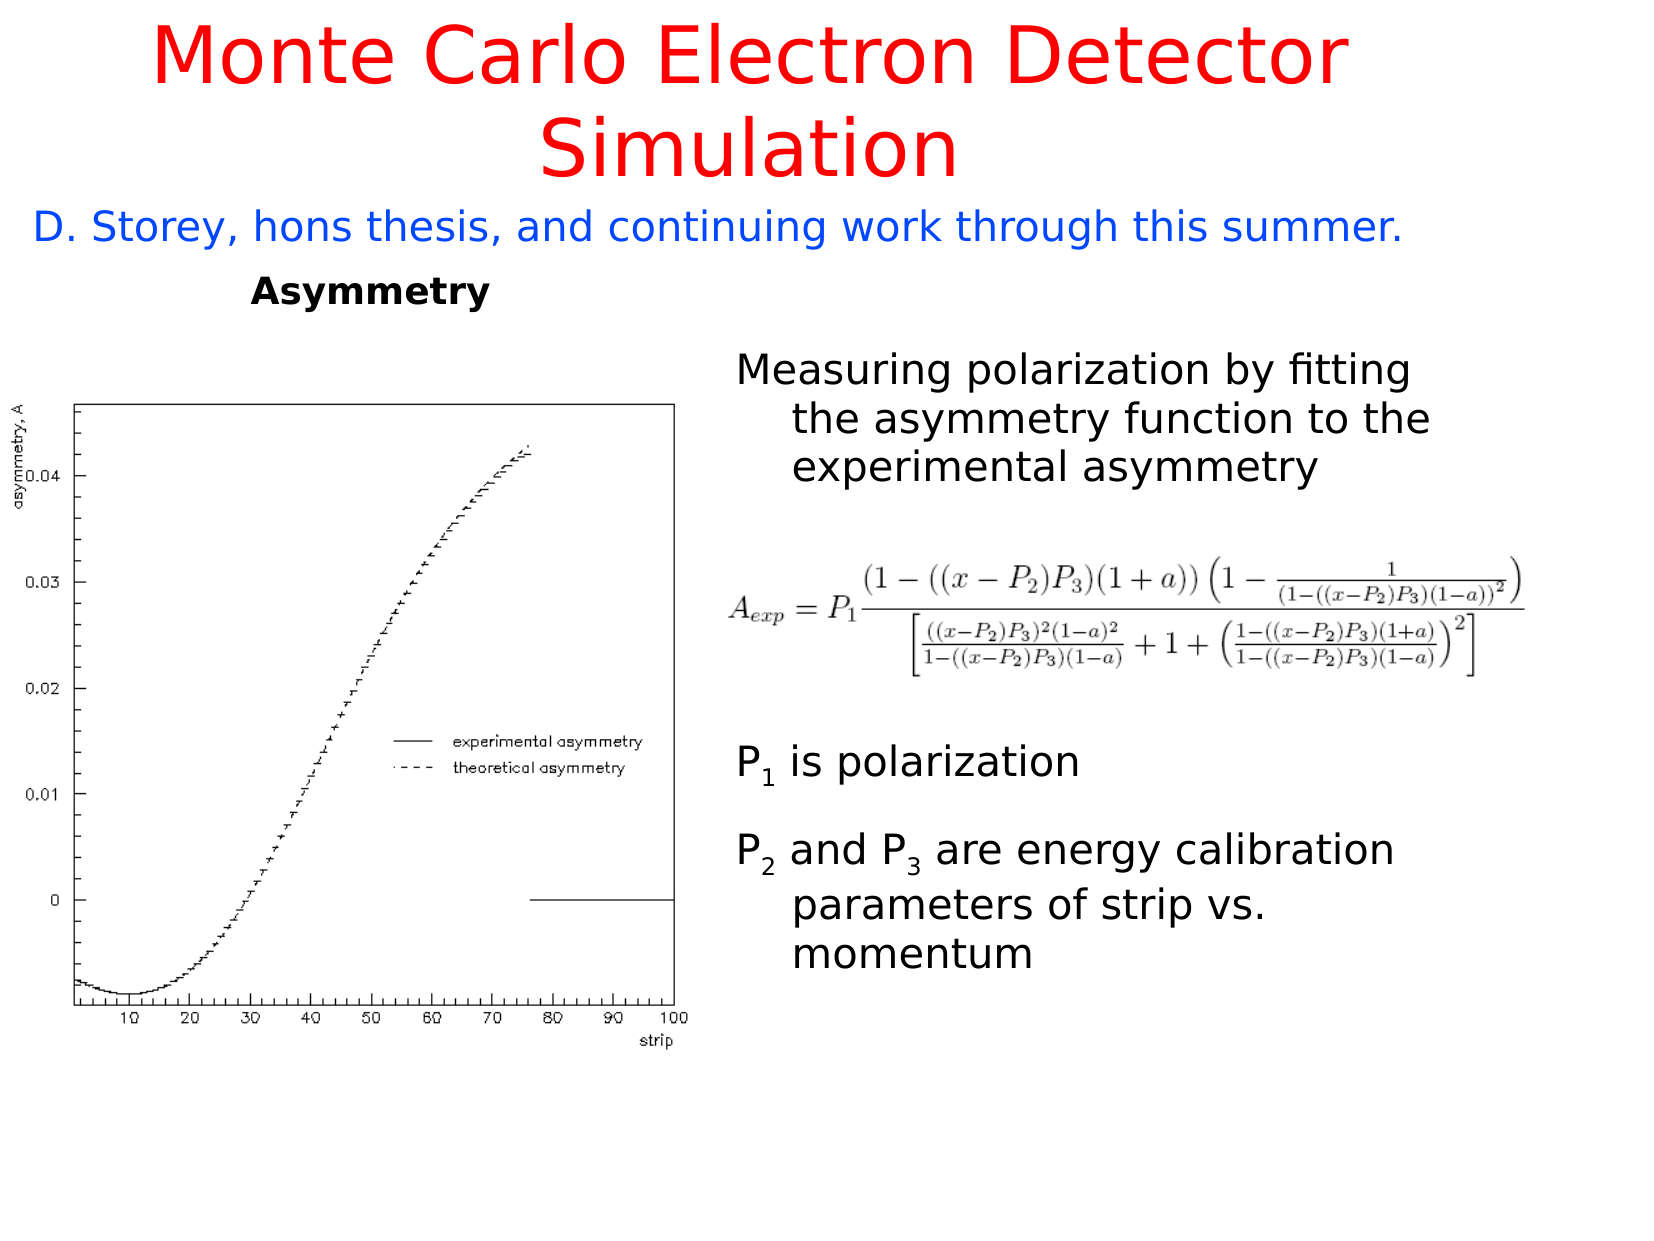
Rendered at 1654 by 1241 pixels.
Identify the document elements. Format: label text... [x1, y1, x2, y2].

title Monte Carlo Electron Detector Simulation [0, 2, 1500, 203]
text_box Measuring polarization by fitting the asymmetry function to the experimental asymmetry P1 is polarization P2 and P3 are energy calibration parameters of strip vs. momentum [720, 338, 1500, 1081]
list D. Storey, hons thesis, and continuing work through this summer. [0, 203, 1500, 436]
text_box Asymmetry [235, 262, 506, 322]
picture [723, 542, 1530, 692]
picture [0, 398, 693, 1052]
